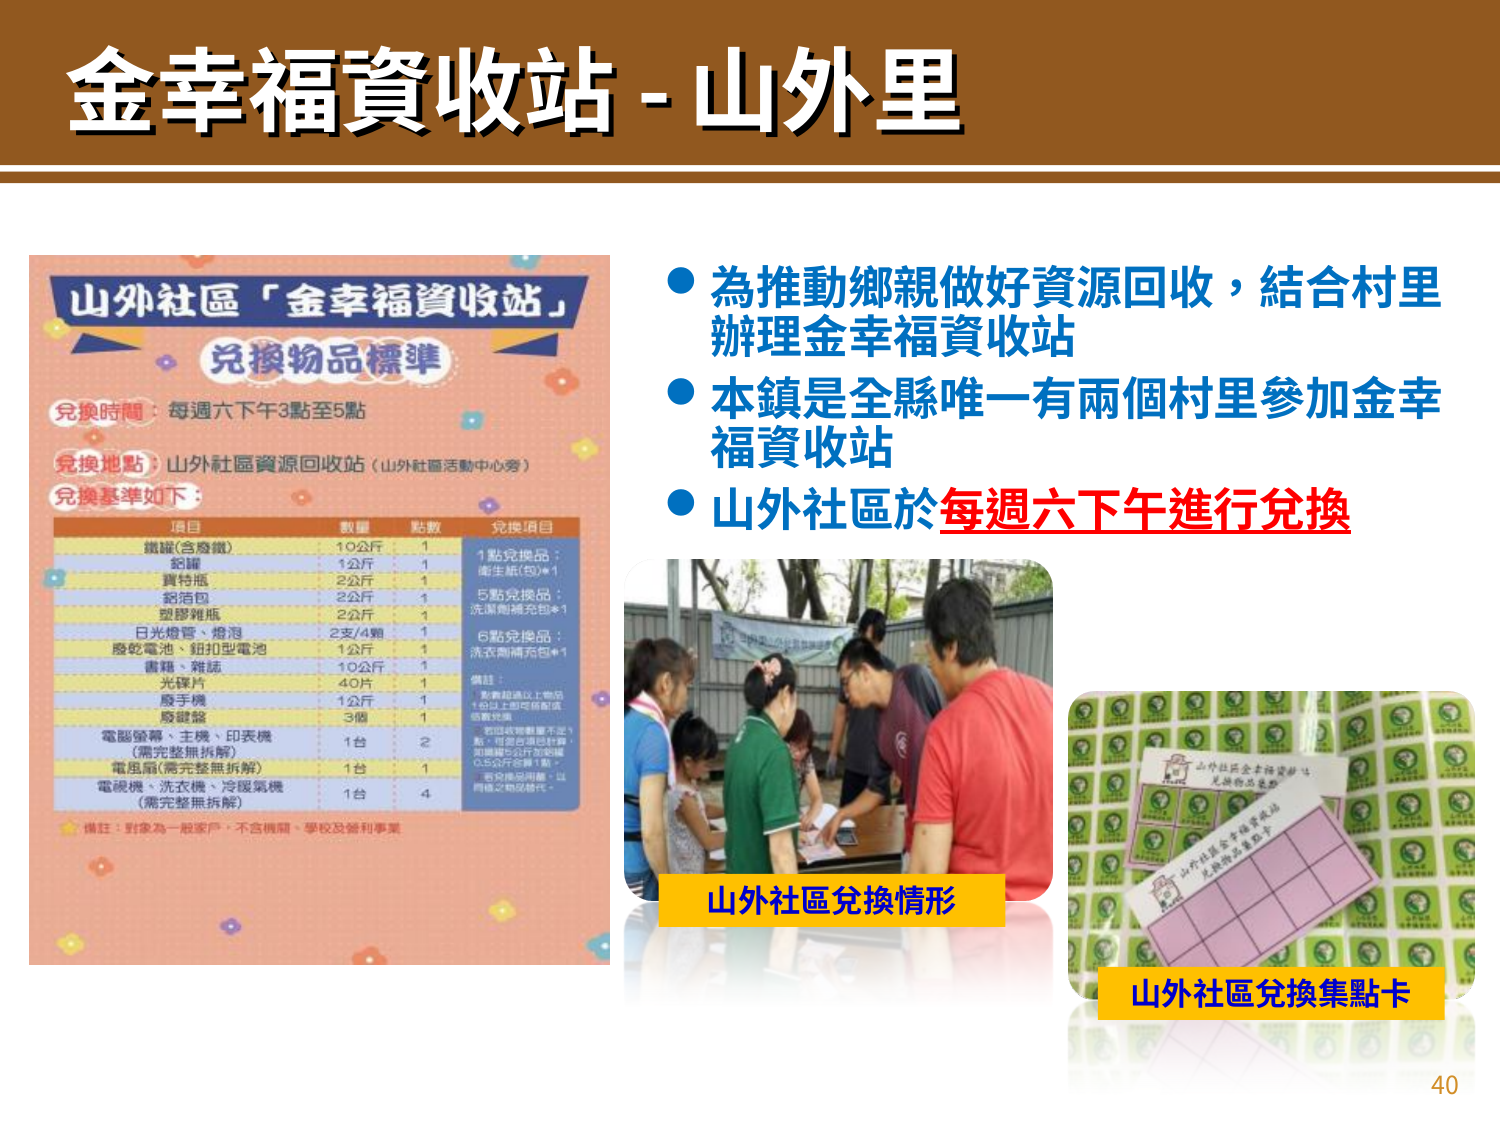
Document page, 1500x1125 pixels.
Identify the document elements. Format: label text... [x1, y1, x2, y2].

text_box 為推動鄉親做好資源回收，結合村里辦理金幸福資收站 本鎮是全縣唯一有兩個村里參加金幸福資收站 山外社區於每週六下午進行兌換 [607, 256, 1499, 671]
title 金幸福資收站-山外里 [50, 19, 1476, 157]
text_box 山外社區兌換集點卡 [1097, 966, 1445, 1020]
picture [621, 559, 1056, 1125]
text_box 山外社區兌換情形 [658, 873, 1006, 927]
picture [1065, 691, 1478, 1125]
picture [29, 255, 610, 965]
